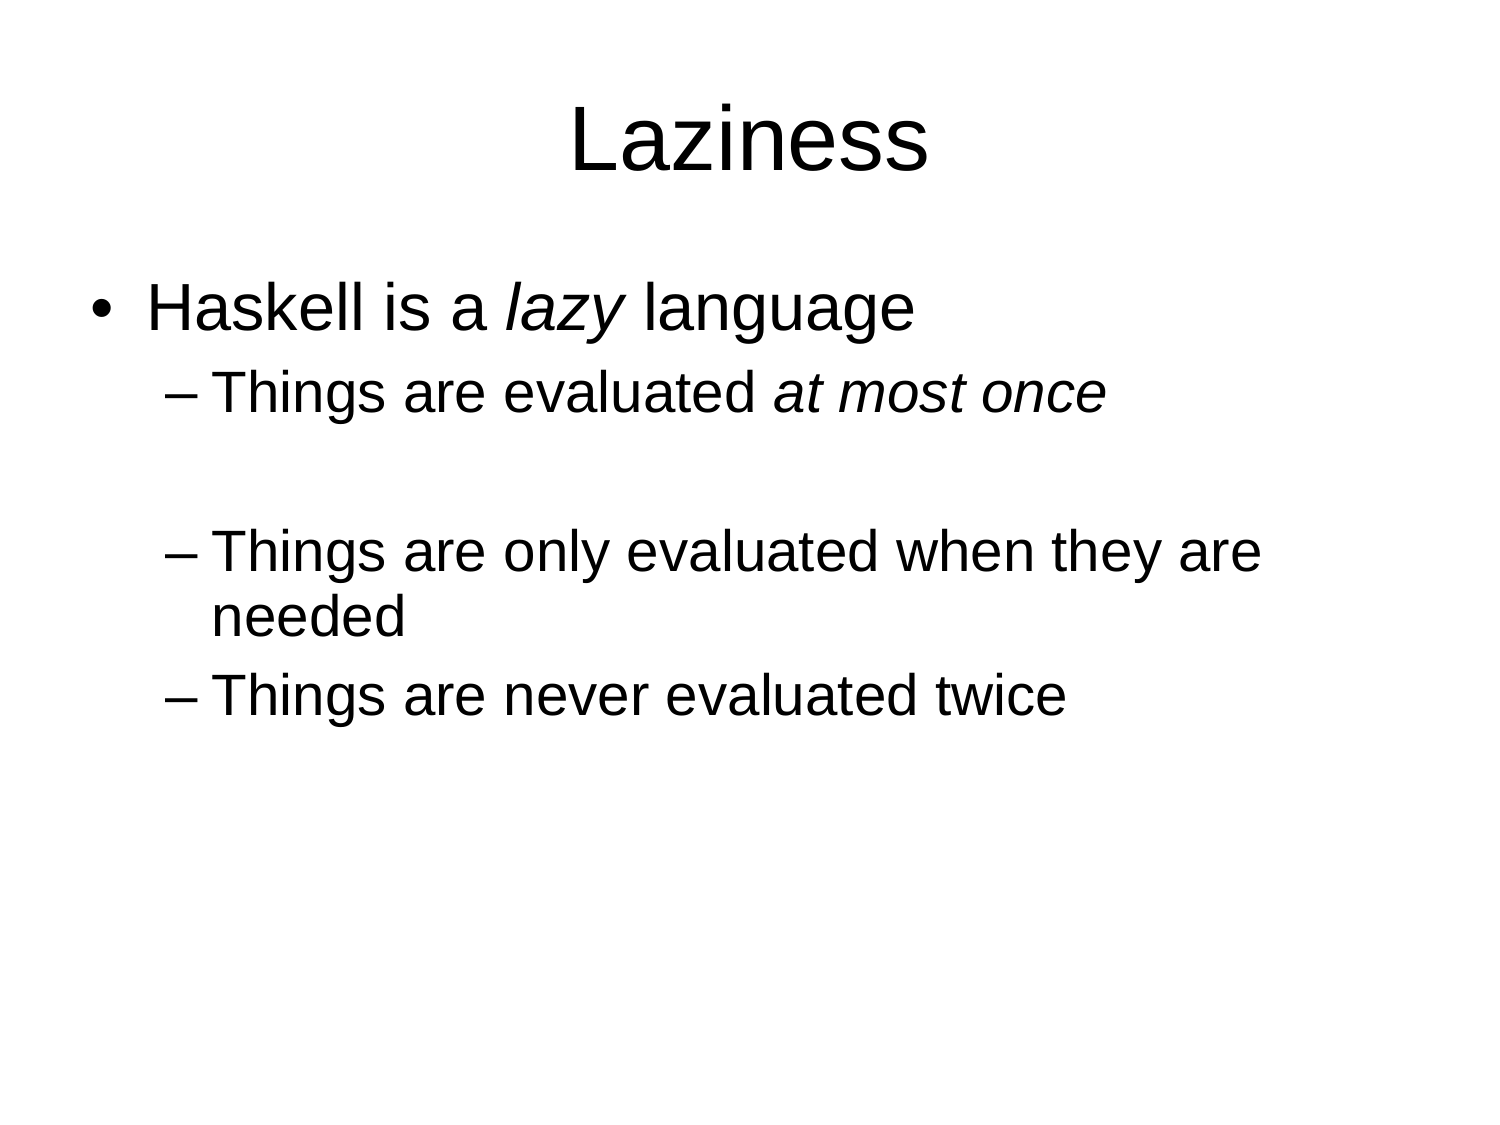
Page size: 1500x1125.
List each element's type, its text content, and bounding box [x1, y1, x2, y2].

list Haskell is a lazy language Things are evaluated at most once Things are only evaluated when they are needed Things are never evaluated twice [75, 262, 1426, 1006]
title Laziness [75, 45, 1426, 233]
